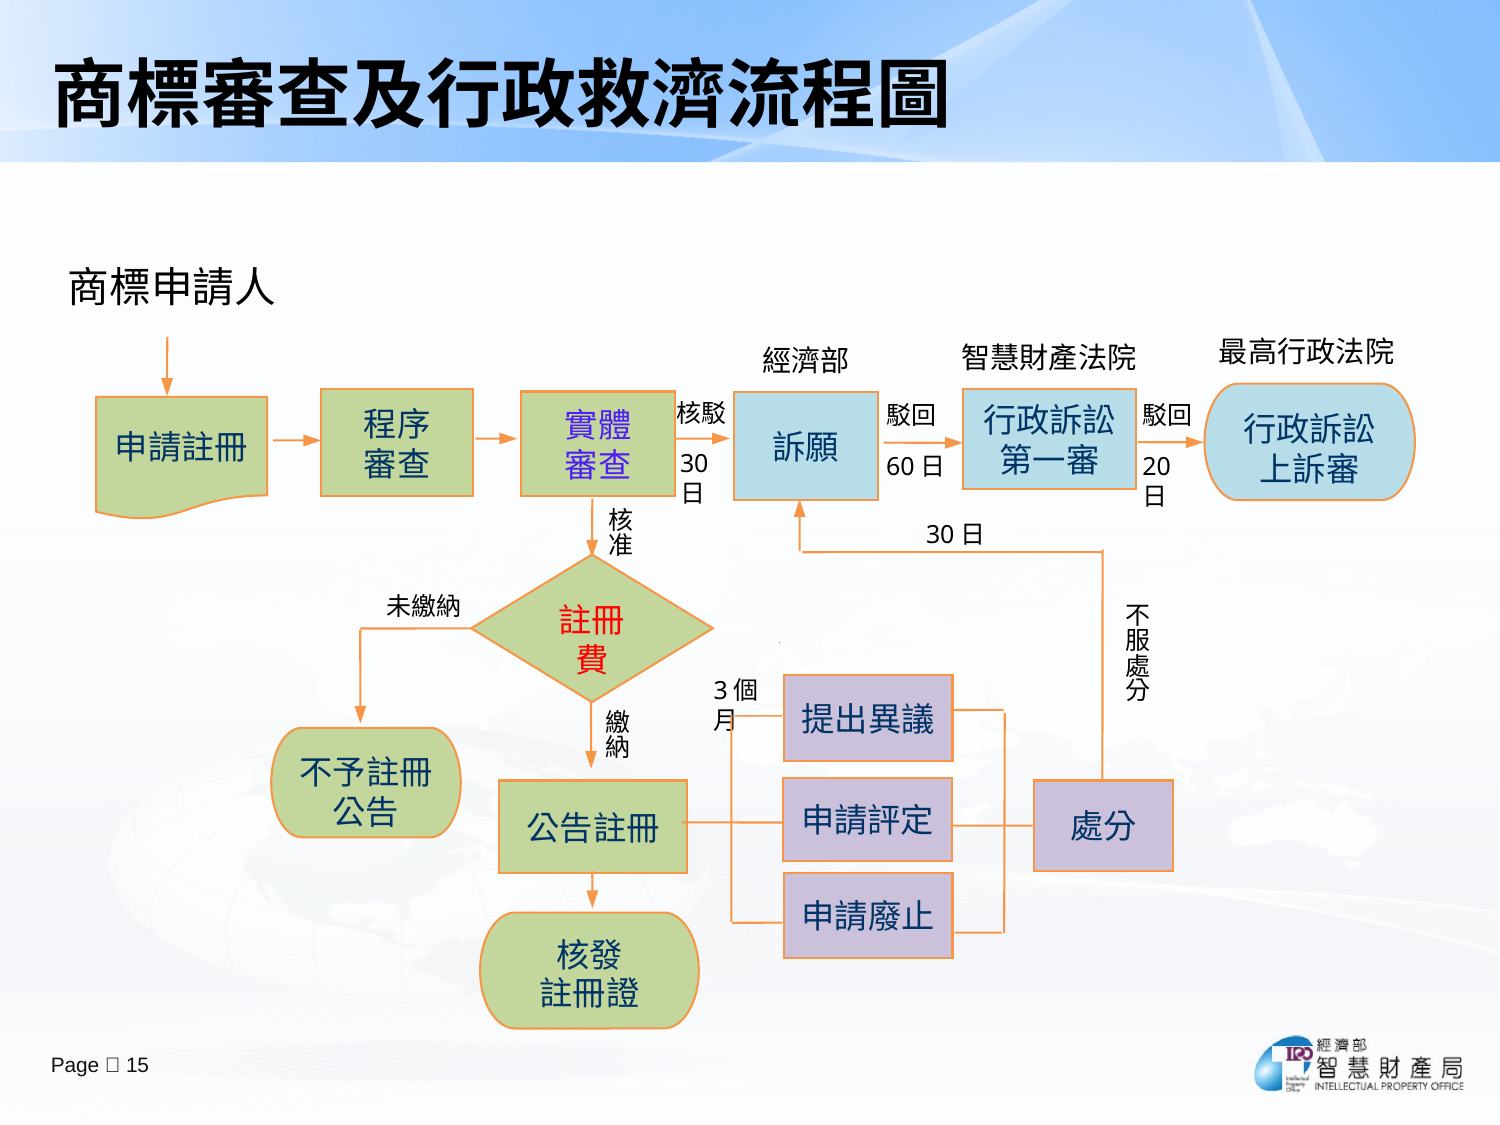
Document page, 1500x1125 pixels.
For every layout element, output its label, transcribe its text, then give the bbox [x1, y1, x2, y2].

text_box 行政訴訟 上訴審 [1204, 431, 1415, 501]
text_box 商標申請人 [52, 252, 311, 319]
text_box 30日 [911, 510, 1013, 558]
text_box 提出異議 [783, 674, 953, 762]
text_box 申請廢止 [783, 873, 953, 958]
text_box 智慧財產法院 [946, 331, 1153, 416]
text_box 20日 [1137, 443, 1212, 481]
text_box 經濟部 [746, 334, 881, 398]
text_box 不服處分 [1104, 587, 1160, 720]
text_box 註冊費 [473, 555, 713, 702]
text_box 公告註冊 [499, 780, 687, 874]
text_box 實體 審查 [521, 391, 676, 497]
text_box 駁回 [879, 392, 958, 442]
text_box 申請註冊 [96, 396, 268, 519]
text_box 未繳納 [371, 582, 484, 627]
text_box 處分 [1033, 780, 1174, 871]
text_box 60日 [879, 442, 978, 498]
text_box 核准 [583, 497, 643, 576]
text_box 核發 註冊證 [480, 912, 699, 1029]
text_box 訴願 [733, 392, 878, 500]
text_box 30日 [676, 440, 733, 492]
text_box 繳納 [562, 694, 640, 779]
text_box 程序 審查 [321, 389, 474, 497]
text_box 不予註冊公告 [271, 727, 461, 838]
title 商標審查及行政救濟流程圖 [51, 44, 1449, 151]
text_box 行政訴訟 第一審 [963, 416, 1136, 490]
text_box 駁回 [1137, 392, 1204, 442]
text_box 核駁 [661, 389, 746, 440]
text_box 最高行政法院 [1204, 326, 1415, 431]
text_box 未繳納 [371, 630, 484, 639]
text_box 3個月 [698, 666, 796, 714]
text_box 申請評定 [783, 778, 952, 861]
